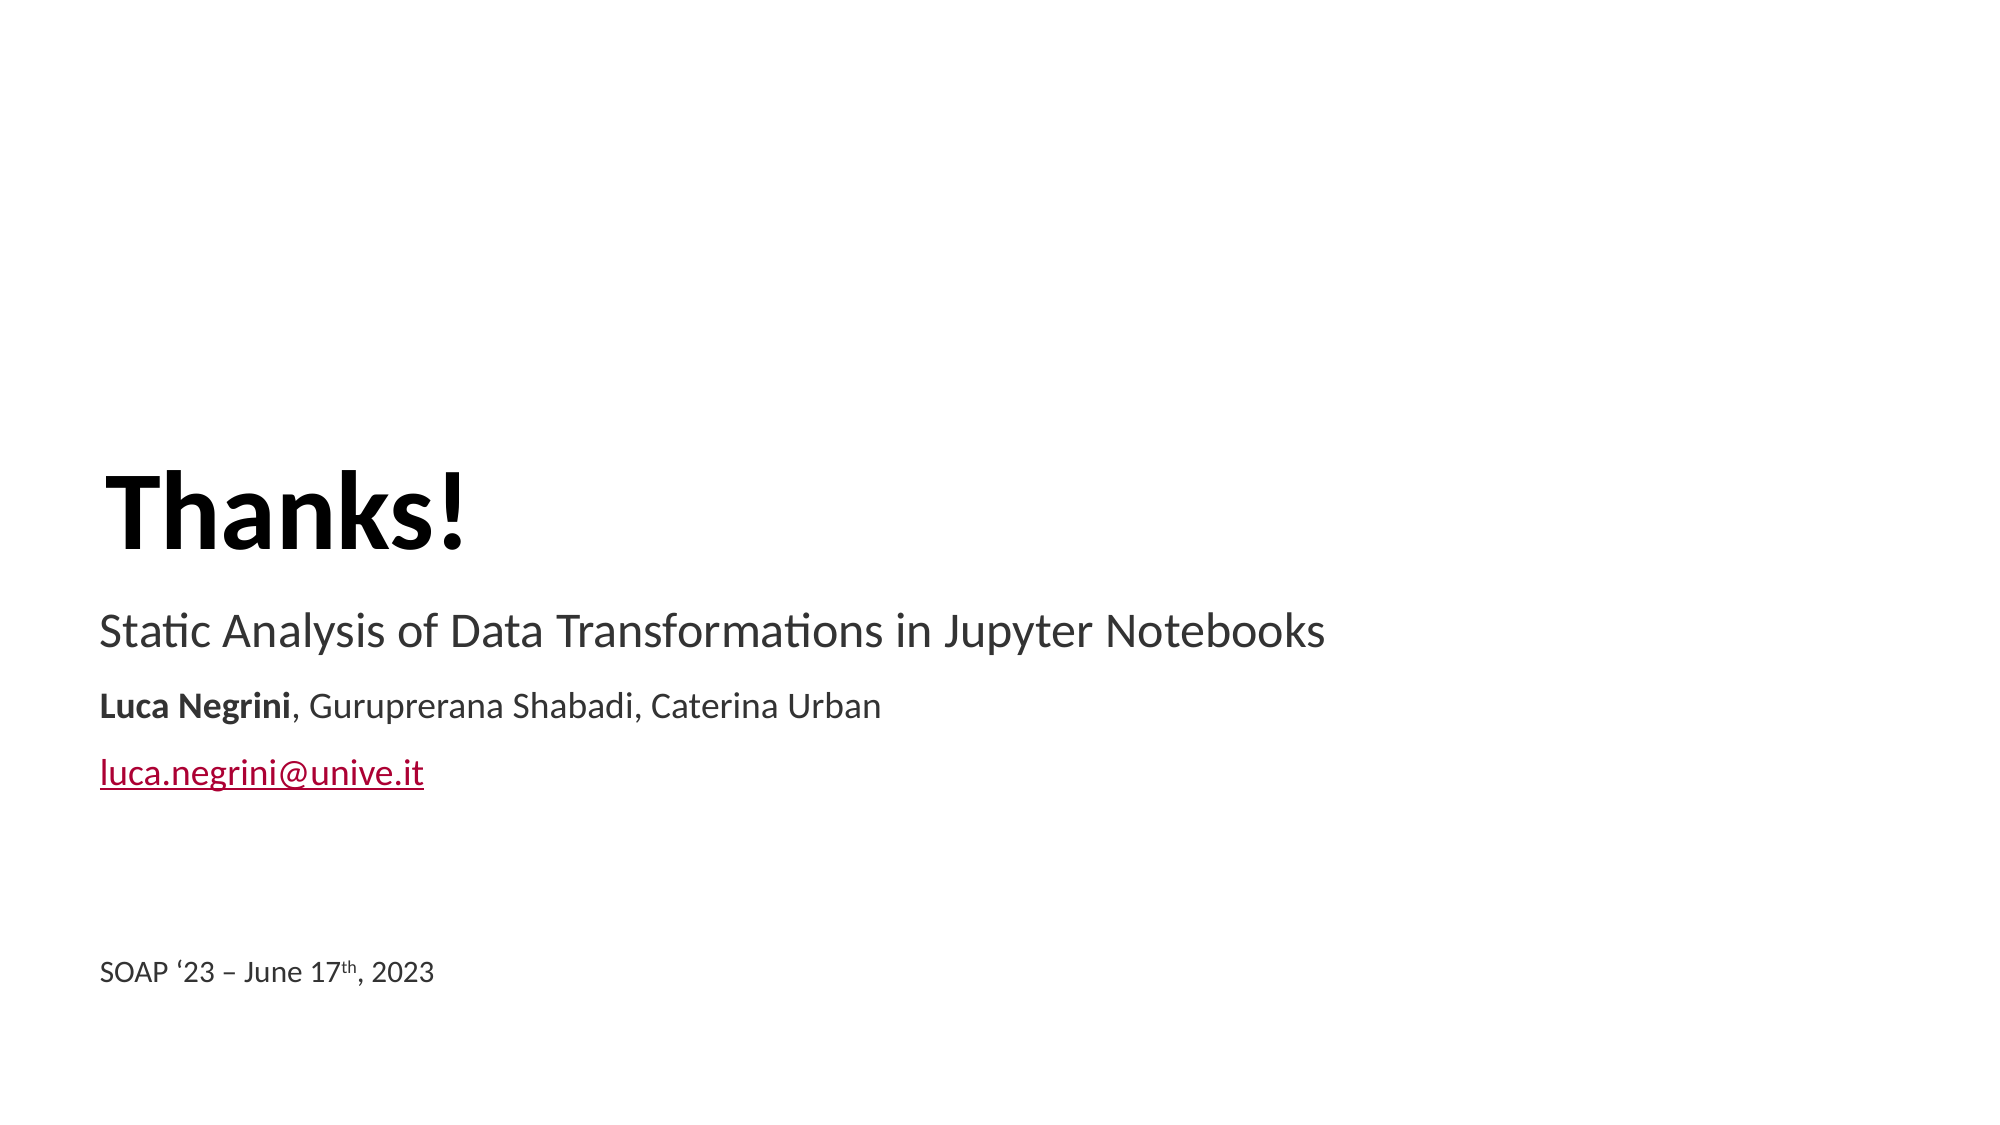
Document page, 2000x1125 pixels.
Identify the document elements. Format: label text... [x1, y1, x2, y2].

title Thanks! [105, 169, 1905, 579]
subtitle Static Analysis of Data Transformations in Jupyter Notebooks Luca Negrini, Guruprerana Shabadi, Caterina Urban luca.negrini@unive.it SOAP ‘23 – June 17th, 2023 [99, 610, 1900, 1000]
